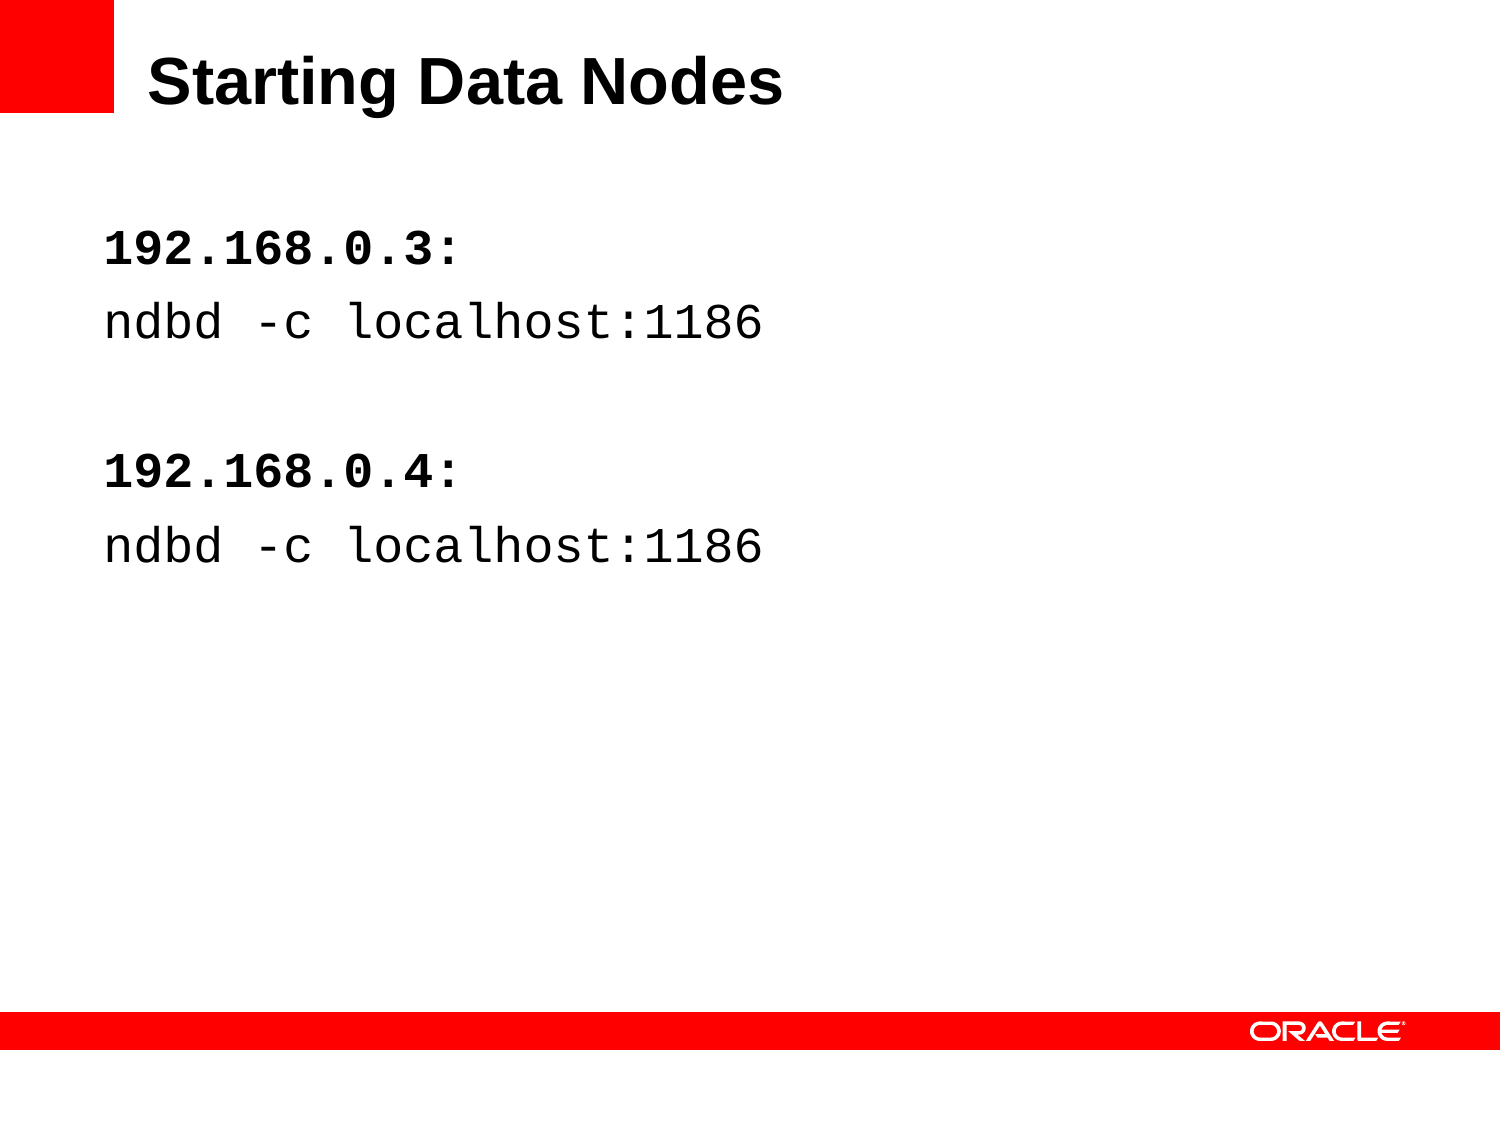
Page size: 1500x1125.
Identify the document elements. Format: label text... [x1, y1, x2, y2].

picture [0, 0, 114, 113]
title Starting Data Nodes [147, 8, 1392, 119]
text_box 192.168.0.3: ndbd -c localhost:1186 192.168.0.4: ndbd -c localhost:1186 [88, 206, 1388, 580]
picture [0, 1012, 1500, 1050]
